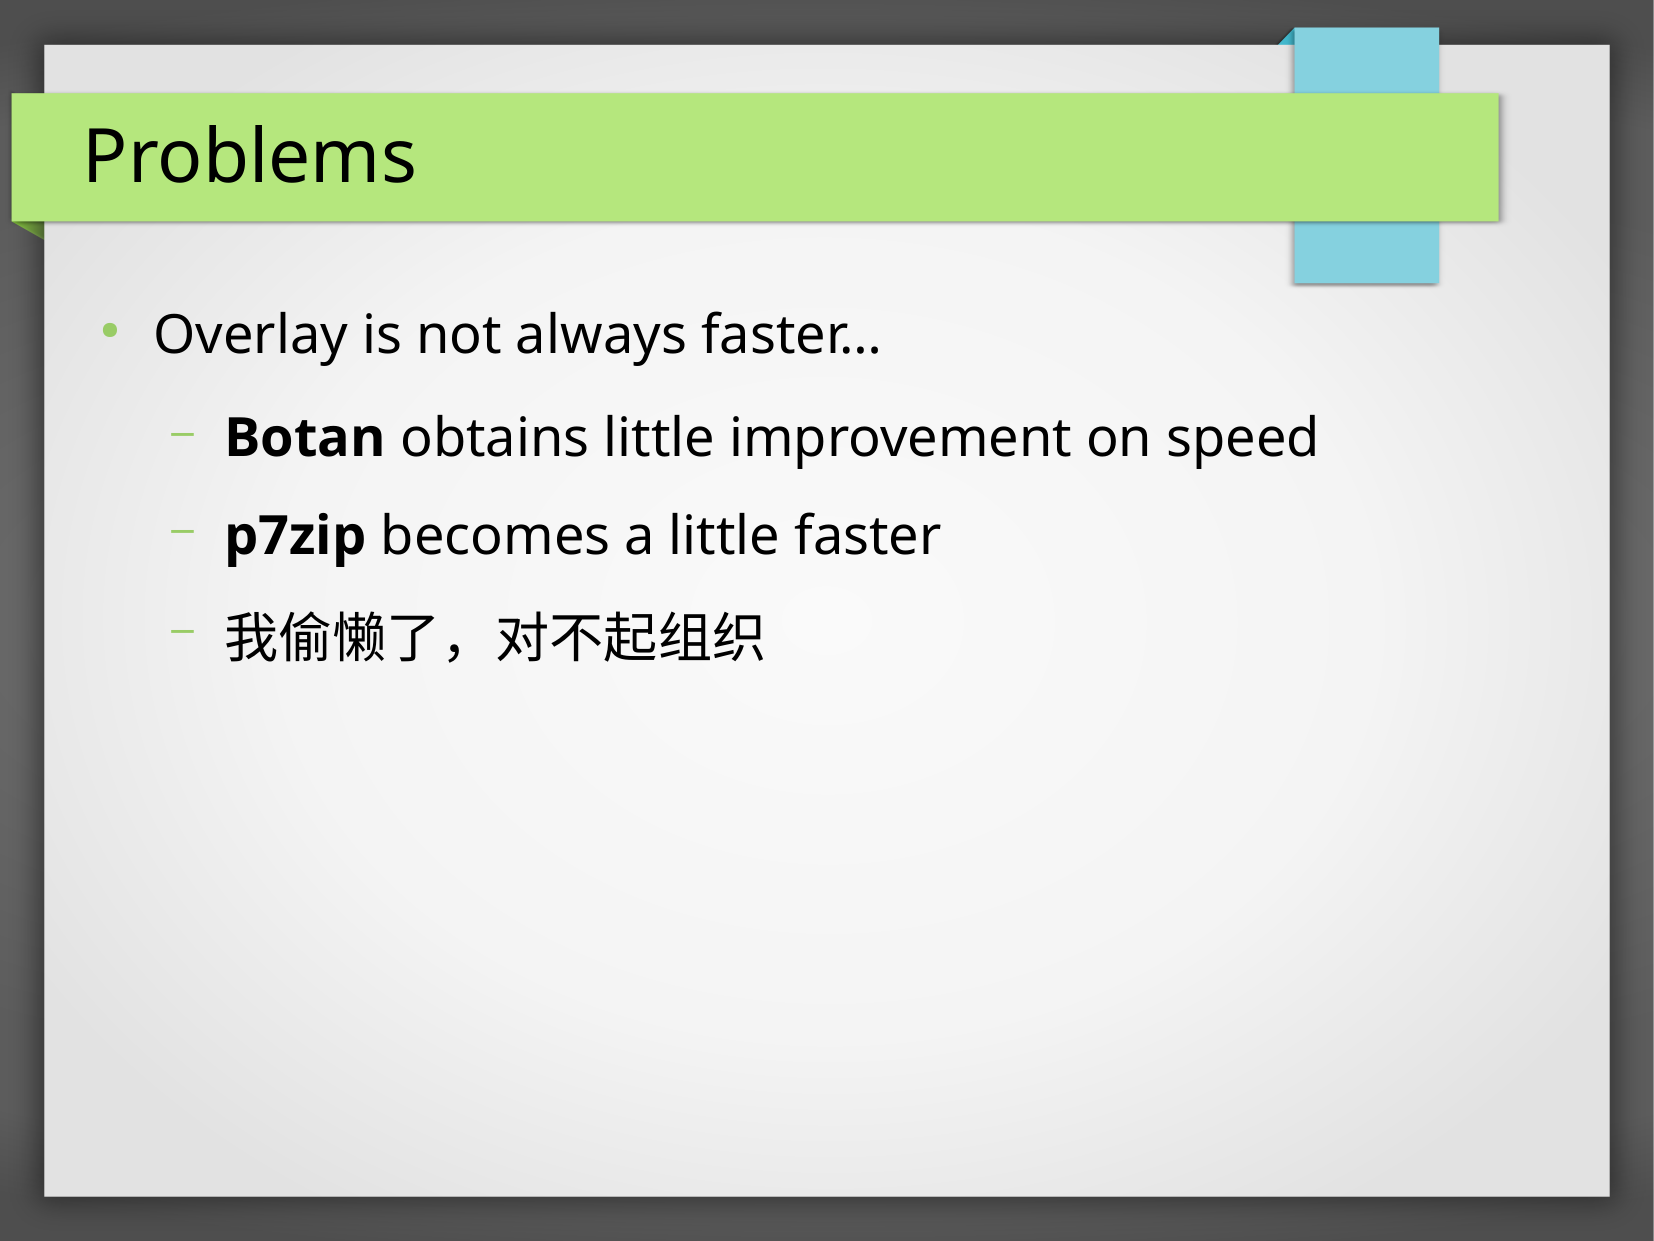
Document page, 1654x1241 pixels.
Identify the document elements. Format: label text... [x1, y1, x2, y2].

list Overlay is not always faster… Botan obtains little improvement on speed p7zip becomes a little faster 我偷懒了，对不起组织 [82, 295, 1571, 1015]
title Problems [82, 94, 1264, 213]
picture [0, 0, 1654, 1241]
